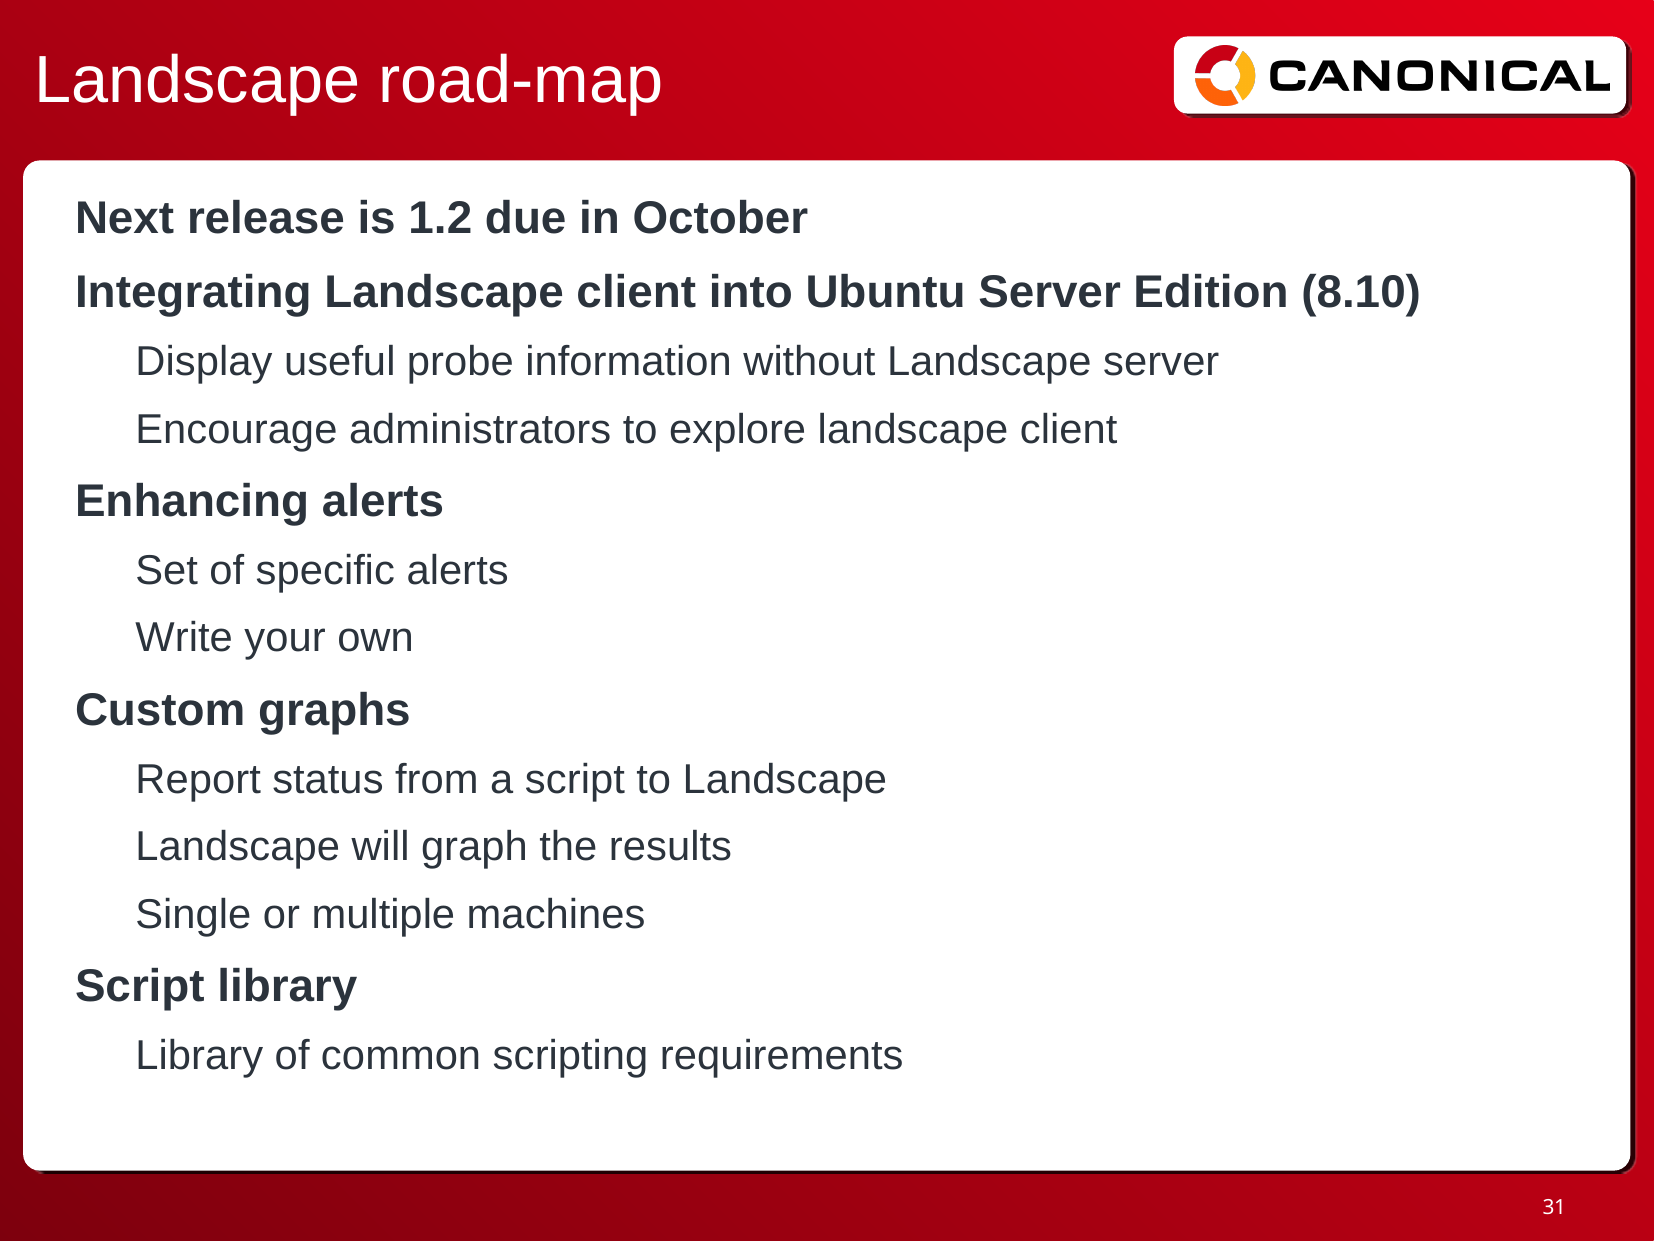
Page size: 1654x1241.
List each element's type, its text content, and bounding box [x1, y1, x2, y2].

list Next release is 1.2 due in October Integrating Landscape client into Ubuntu Server Edition (8.10) Display useful probe information without Landscape server Encourage administrators to explore landscape client Enhancing alerts Set of specific alerts Write your own Custom graphs Report status from a script to Landscape Landscape will graph the results Single or multiple machines Script library Library of common scripting requirements [74, 196, 1589, 1087]
title Landscape road-map [34, 26, 1548, 143]
picture [1548, 45, 1610, 106]
